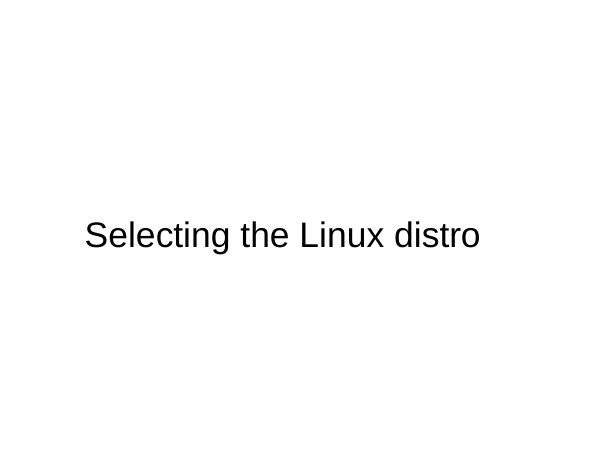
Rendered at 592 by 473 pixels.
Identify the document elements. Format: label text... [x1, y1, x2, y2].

text_box Selecting the Linux distro [69, 183, 522, 289]
